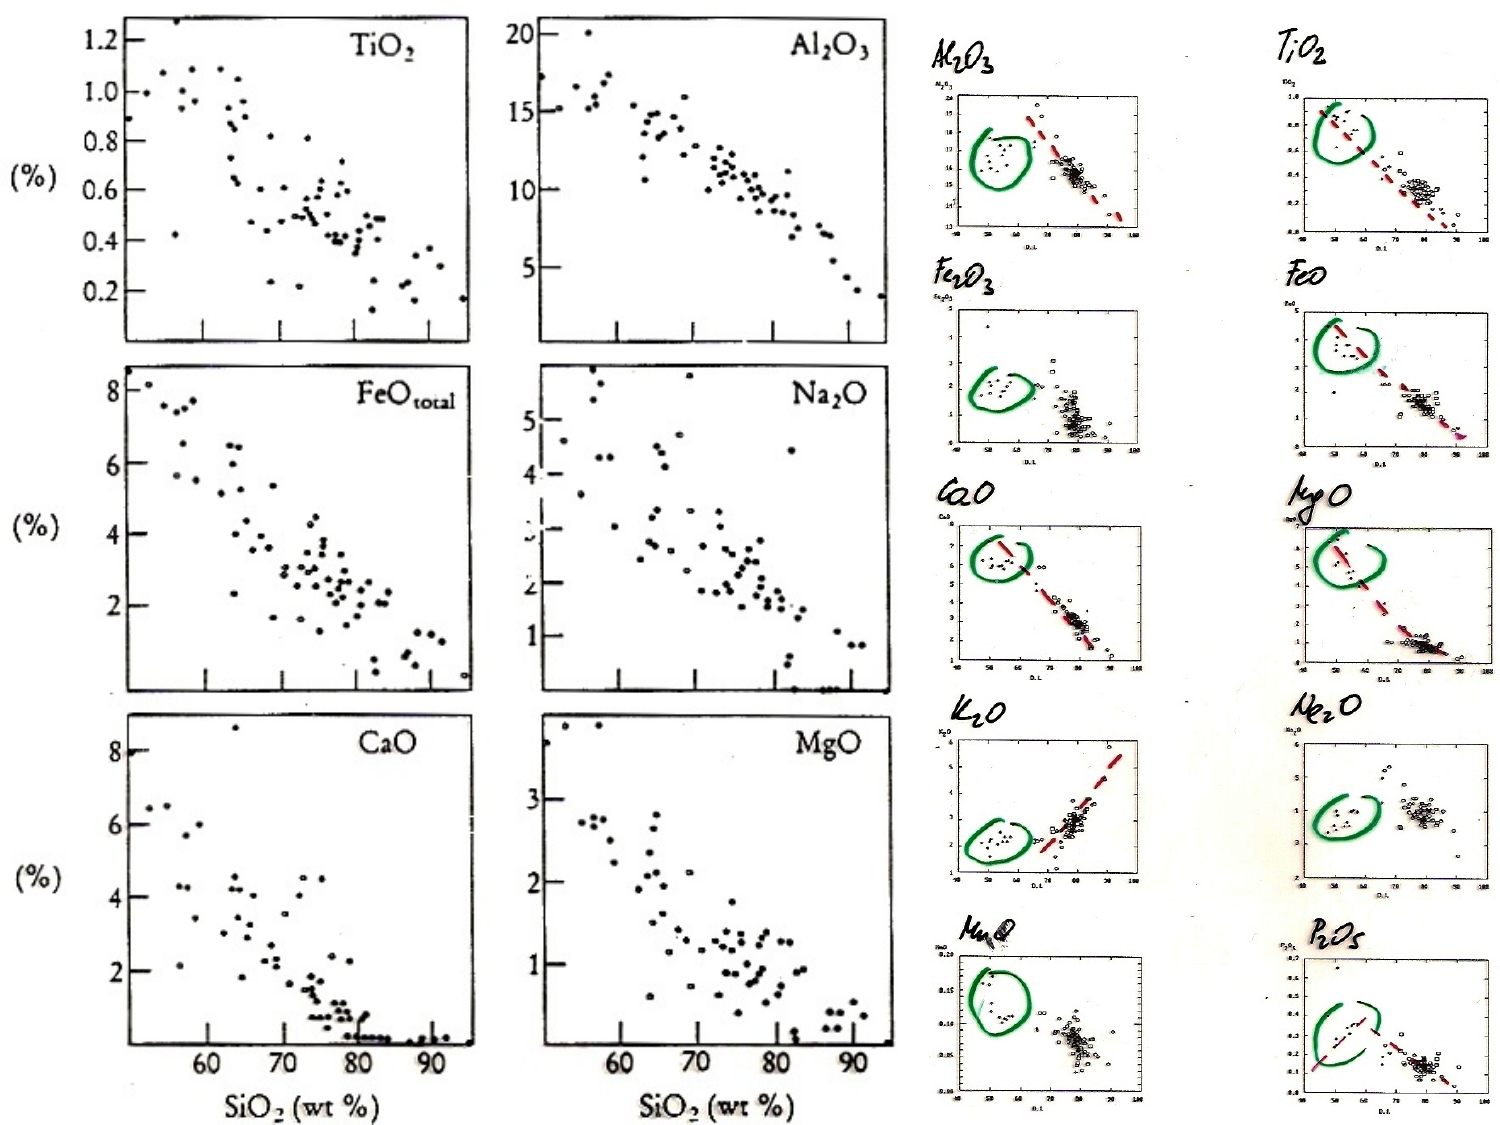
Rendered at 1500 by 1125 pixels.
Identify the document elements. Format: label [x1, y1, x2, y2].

text_box [0, 0, 927, 1125]
picture [927, 0, 1500, 1125]
